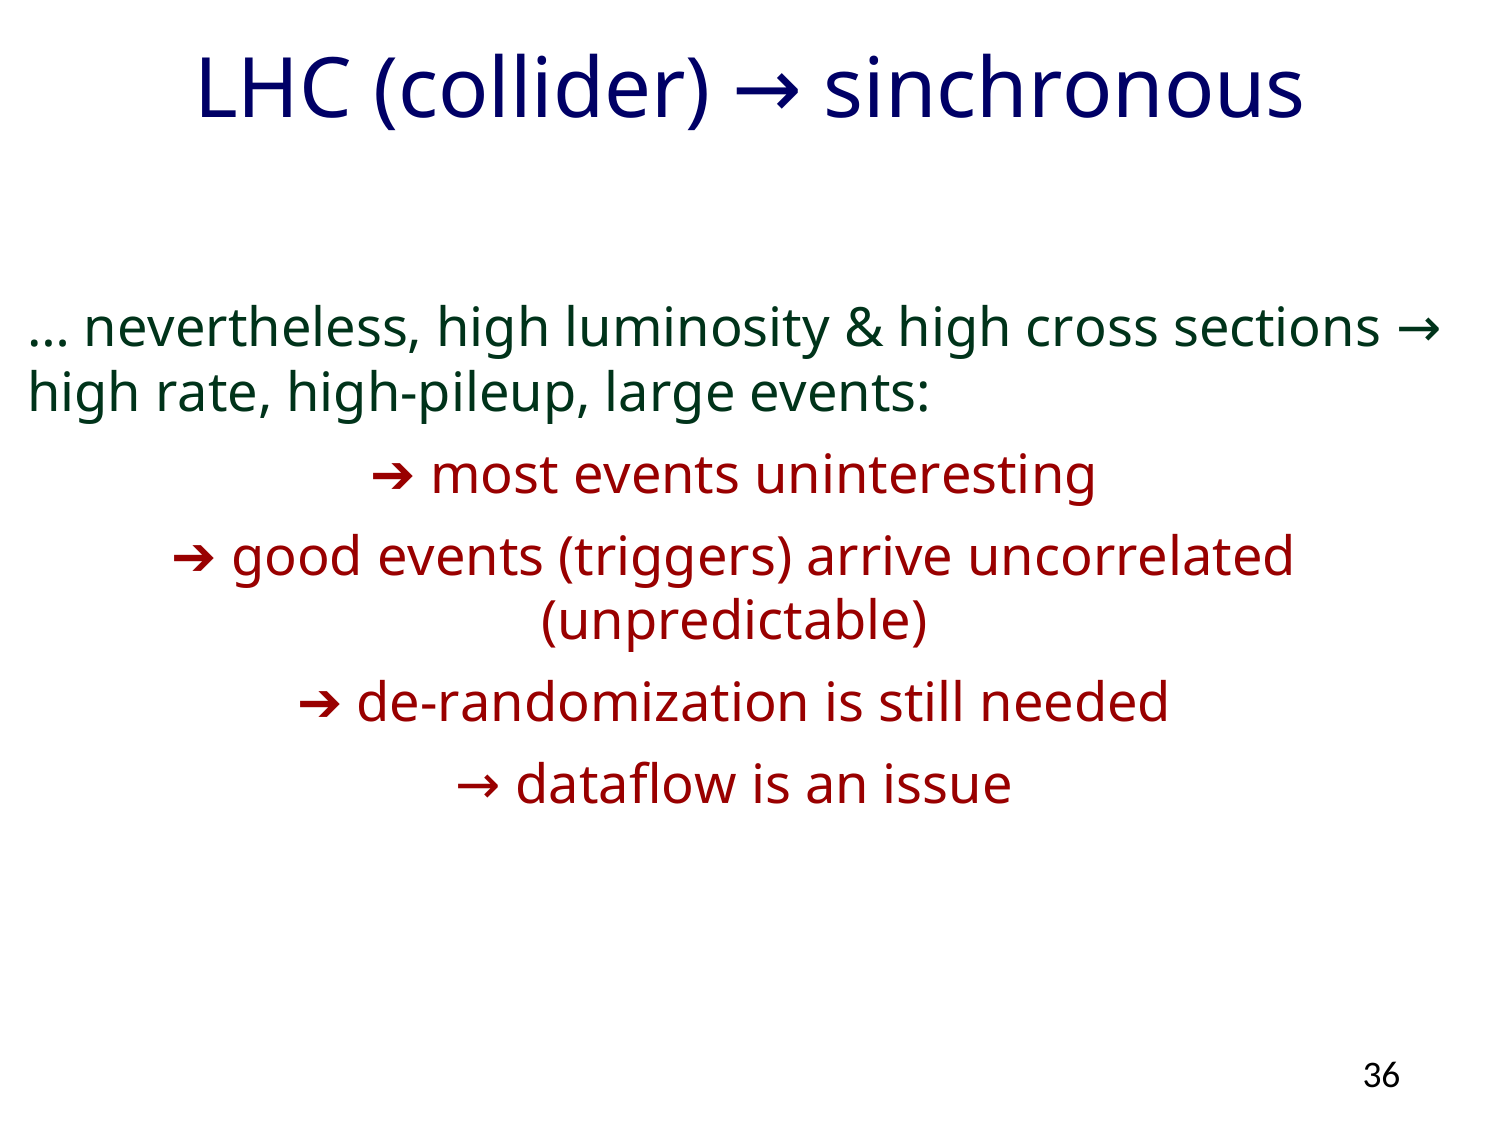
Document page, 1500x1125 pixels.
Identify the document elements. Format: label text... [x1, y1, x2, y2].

title LHC (collider) → sinchronous [6, 0, 1495, 169]
list … nevertheless, high luminosity & high cross sections → high rate, high-pileup, large events: ➔ most events uninteresting ➔ good events (triggers) arrive uncorrelated (unpredictable) ➔ de-randomization is still needed → dataflow is an issue [12, 284, 1487, 990]
